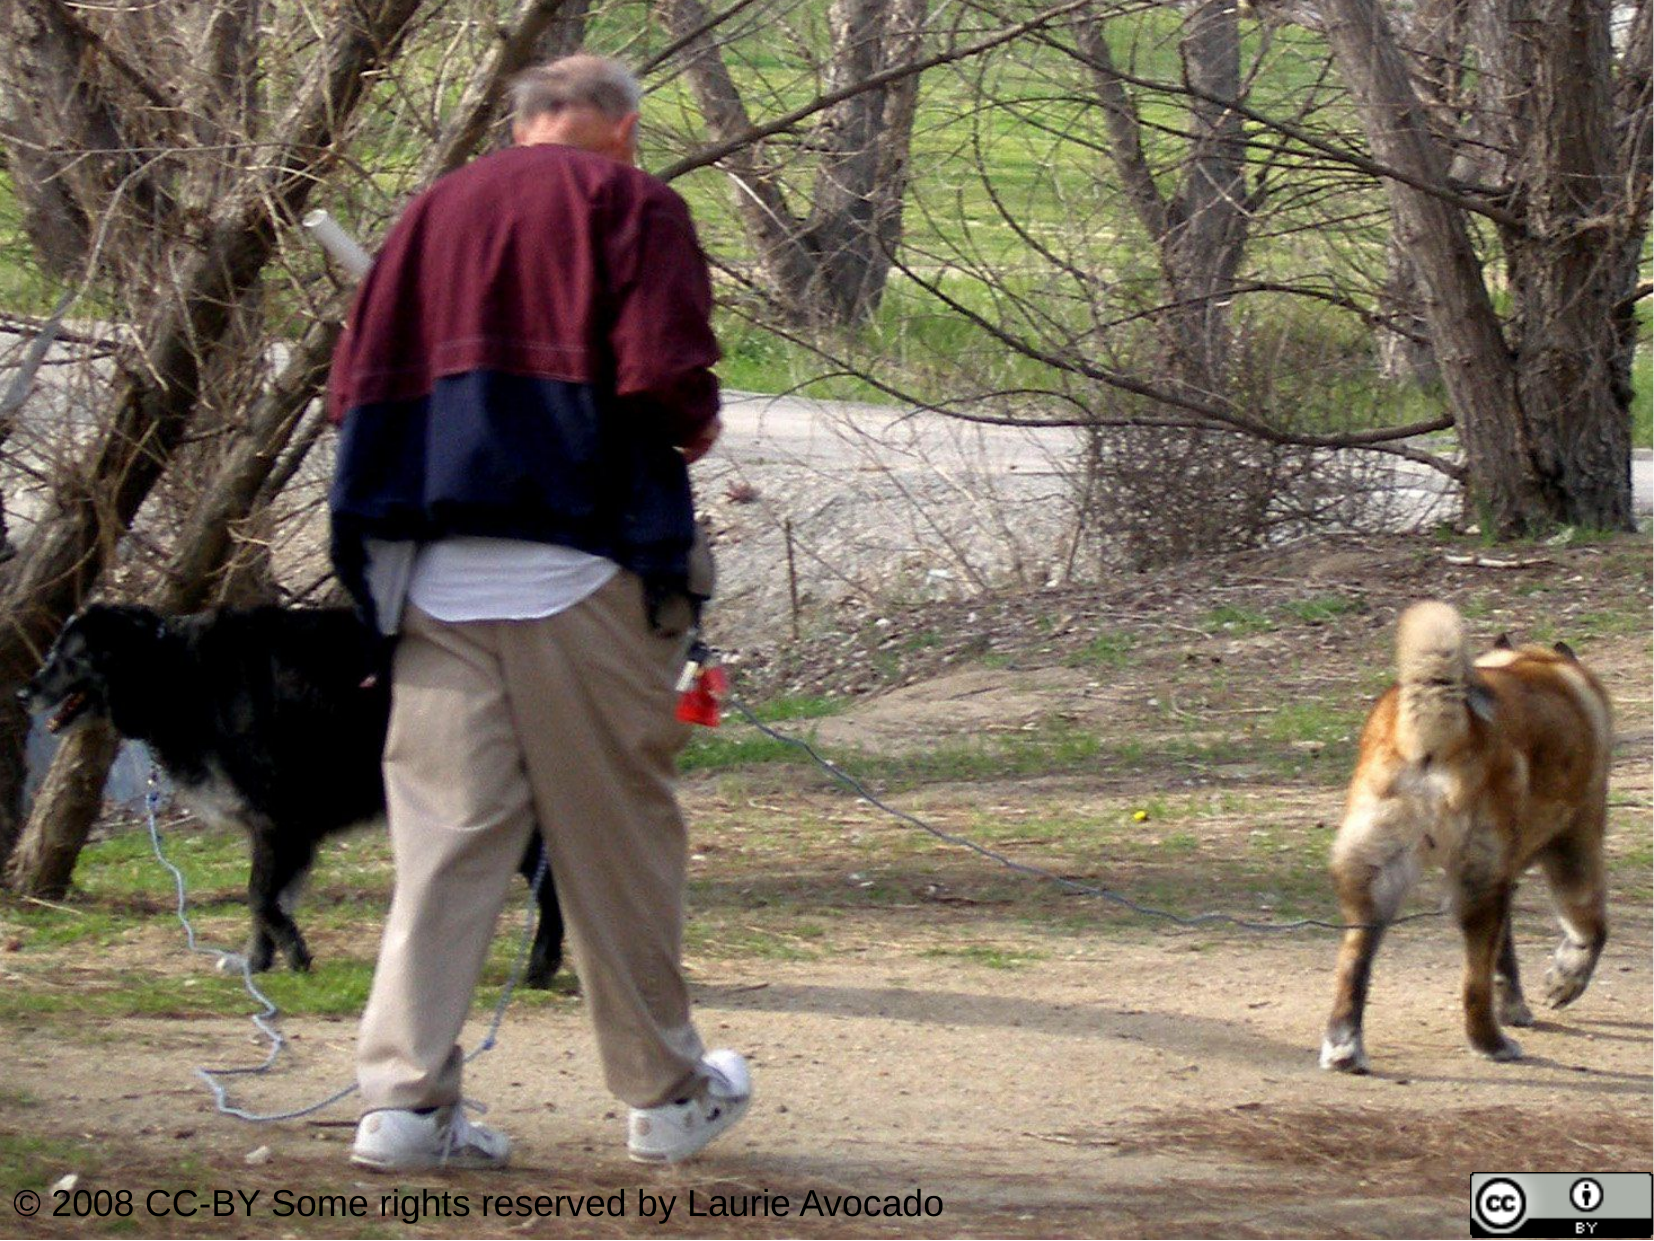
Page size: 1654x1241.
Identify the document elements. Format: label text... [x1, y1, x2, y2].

text_box © 2008 CC-BY Some rights reserved by Laurie Avocado [0, 1174, 1225, 1240]
picture [0, 0, 1654, 1240]
